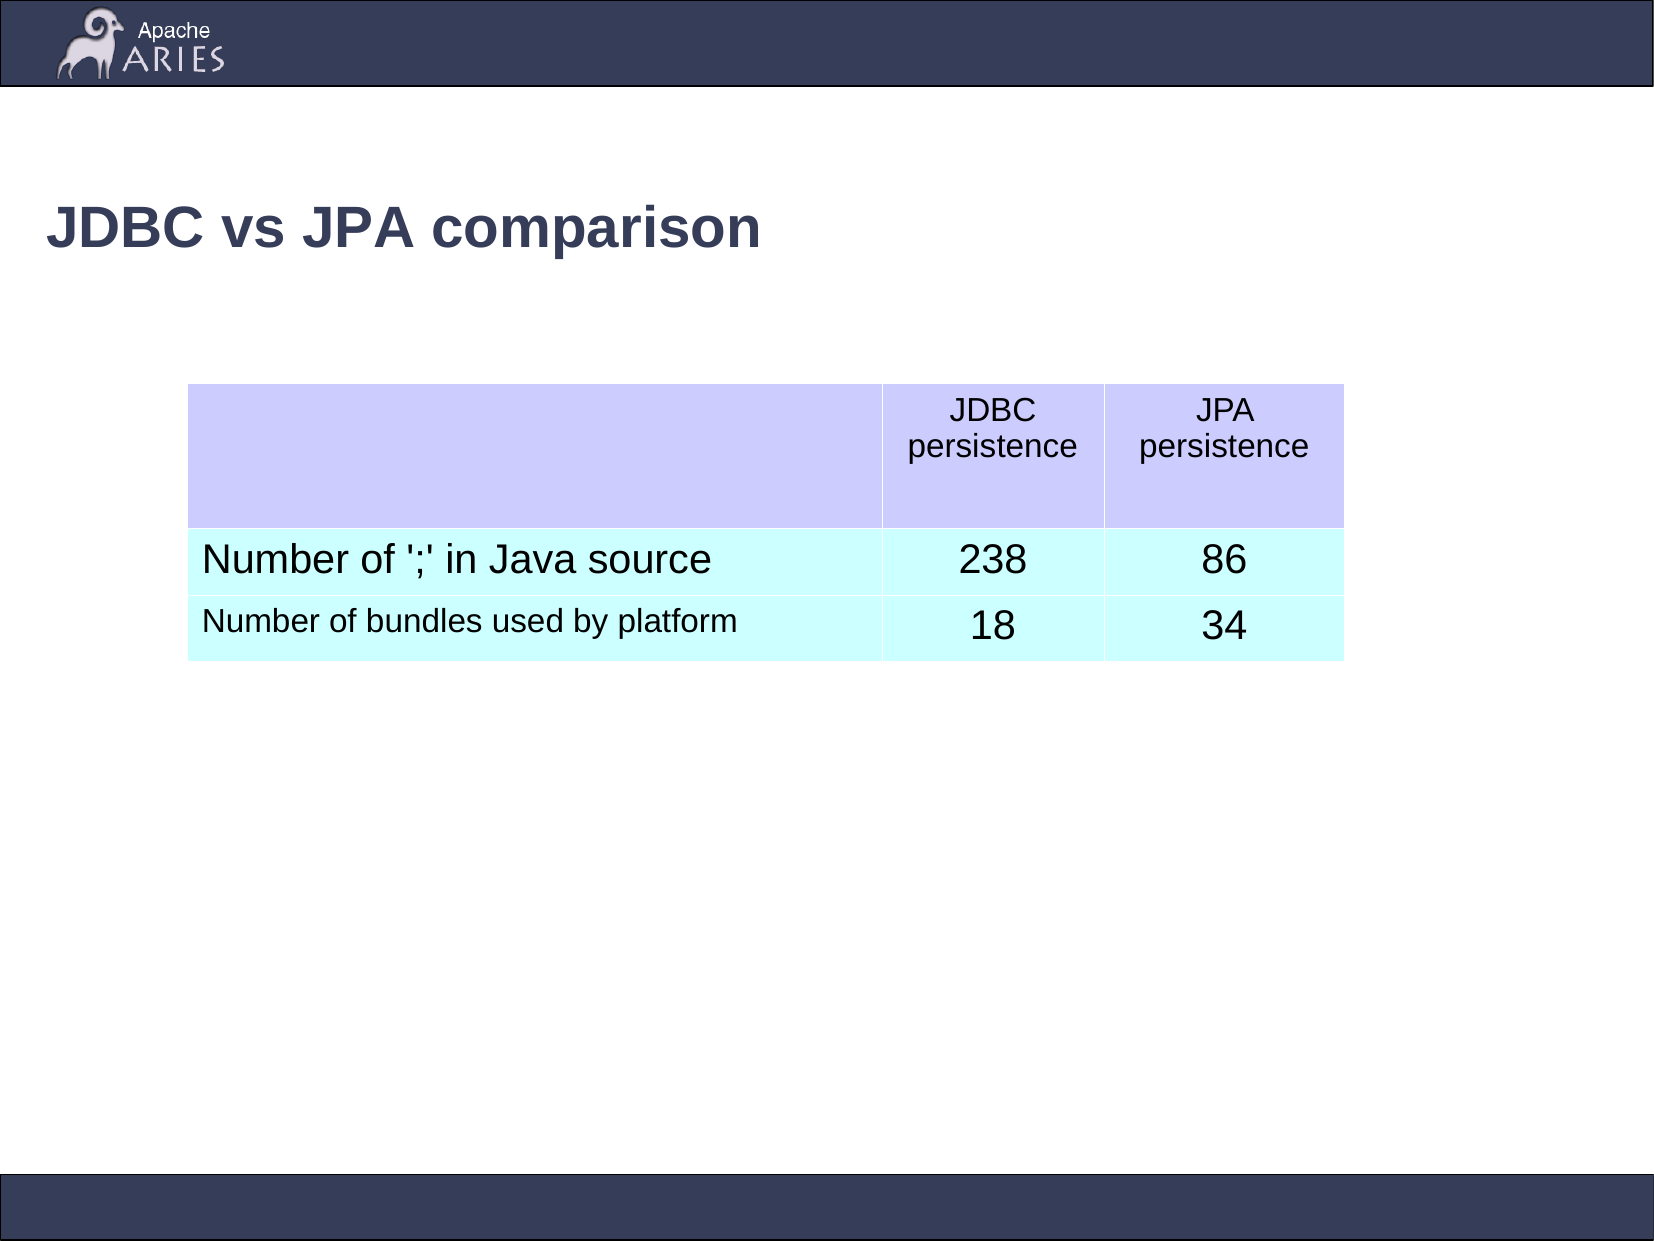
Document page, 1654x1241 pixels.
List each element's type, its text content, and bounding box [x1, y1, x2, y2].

table_cell 86 [1105, 529, 1344, 595]
table_header JDBC persistence [883, 384, 1104, 528]
table_cell 238 [883, 529, 1104, 595]
table_header JPA persistence [1105, 384, 1344, 528]
table_cell Number of ';' in Java source [188, 529, 882, 595]
table_cell 18 [883, 596, 1104, 661]
table_cell Number of bundles used by platform [188, 596, 882, 661]
title JDBC vs JPA comparison [31, 126, 1520, 334]
table_cell 34 [1105, 596, 1344, 661]
table_header [188, 384, 882, 528]
picture [47, 3, 232, 83]
